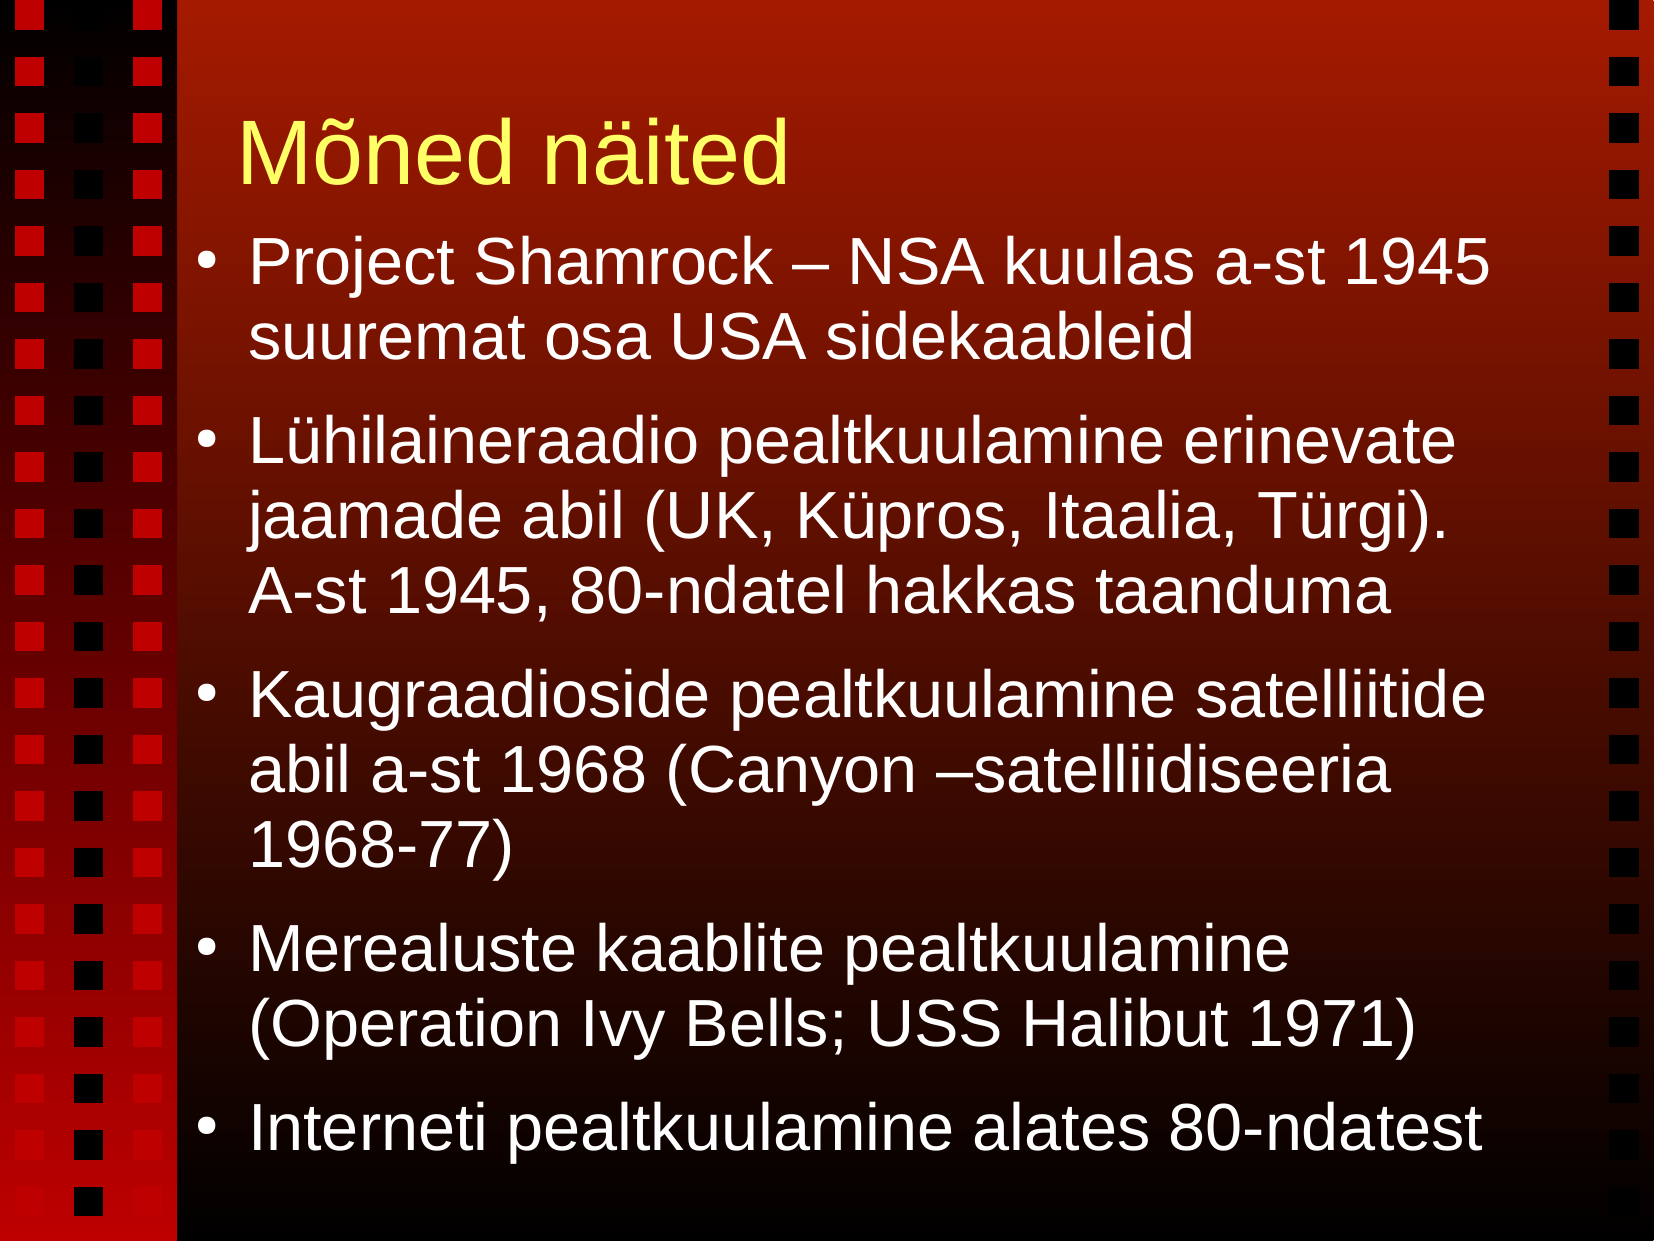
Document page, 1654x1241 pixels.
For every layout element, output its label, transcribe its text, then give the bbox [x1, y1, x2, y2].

title Mõned näited [236, 49, 1571, 224]
list Project Shamrock – NSA kuulas a-st 1945 suuremat osa USA sidekaableid Lühilaineraadio pealtkuulamine erinevate jaamade abil (UK, Küpros, Itaalia, Türgi). A-st 1945, 80-ndatel hakkas taanduma Kaugraadioside pealtkuulamine satelliitide abil a-st 1968 (Canyon –satelliidiseeria 1968-77) Merealuste kaablite pealtkuulamine (Operation Ivy Bells; USS Halibut 1971) Interneti pealtkuulamine alates 80-ndatest [177, 224, 1571, 1231]
